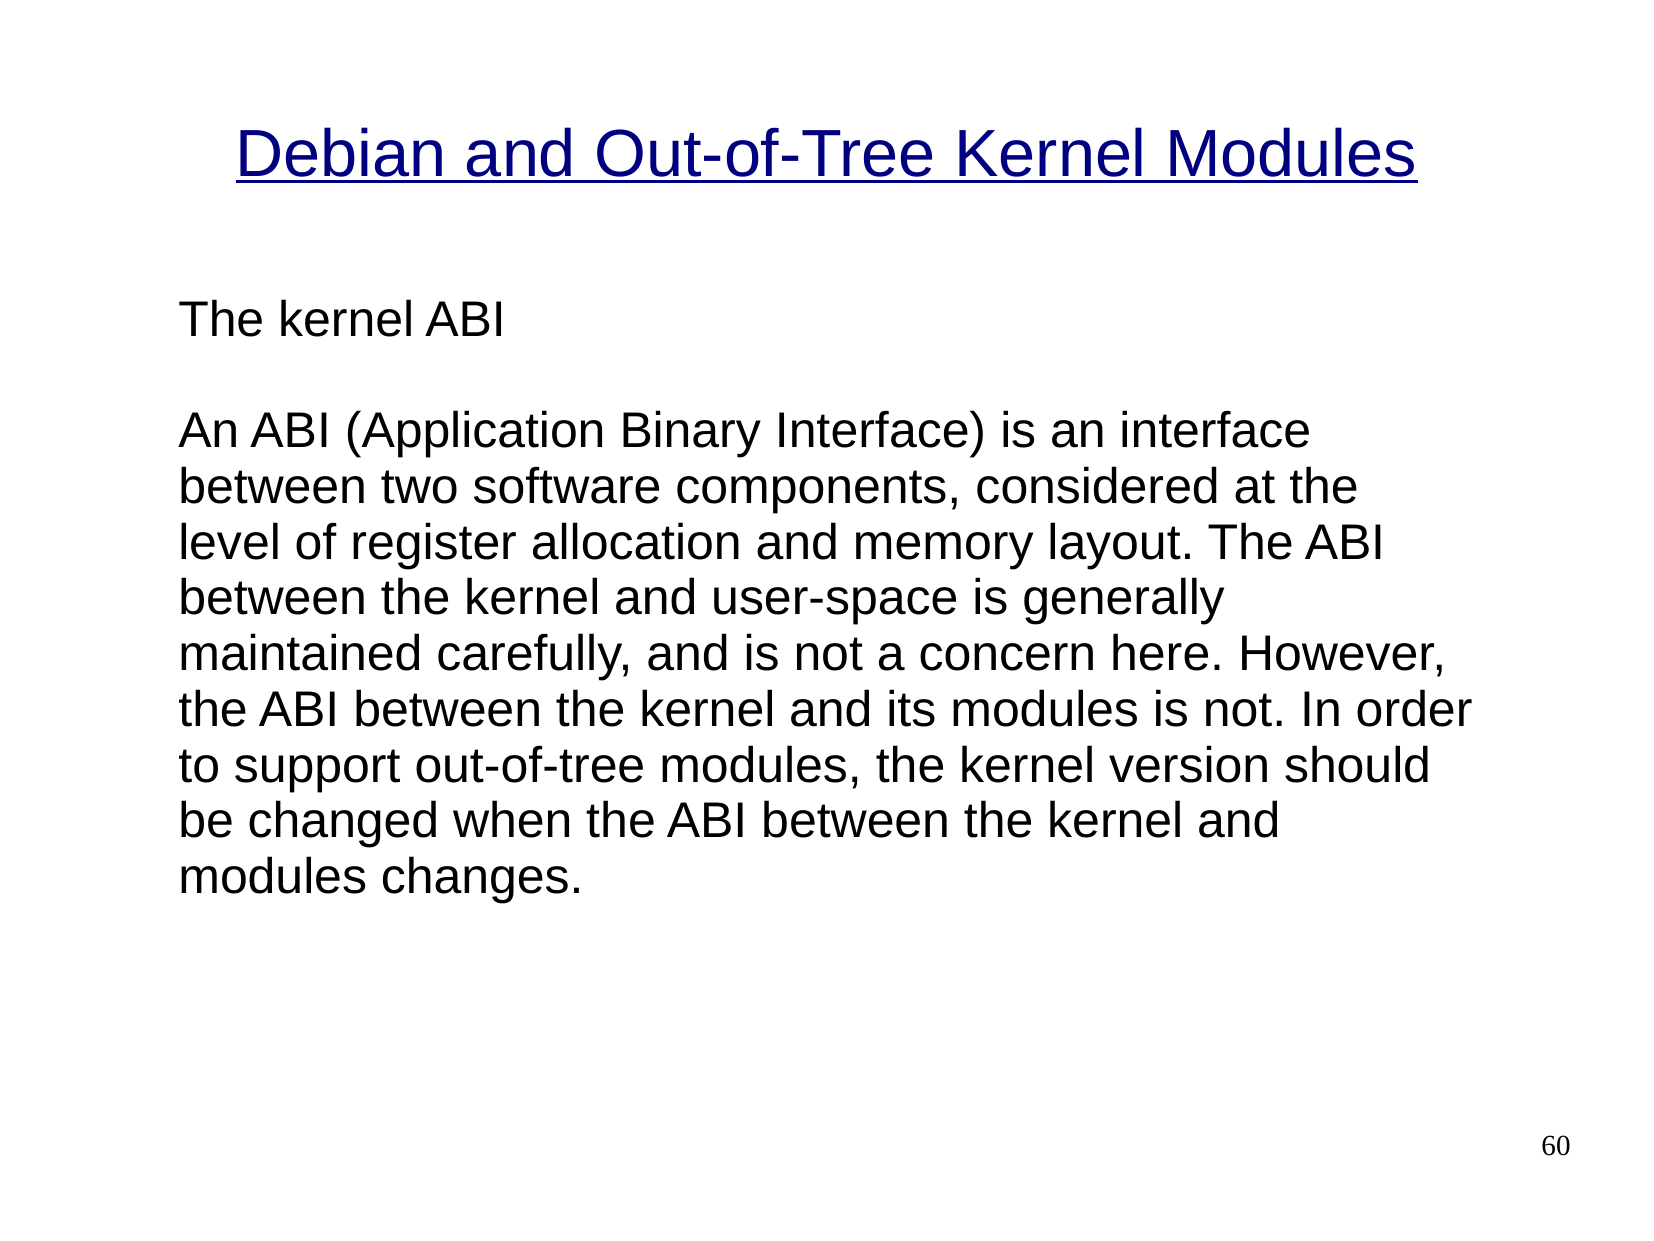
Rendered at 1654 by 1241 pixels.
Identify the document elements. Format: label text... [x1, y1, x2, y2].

title Debian and Out-of-Tree Kernel Modules [82, 49, 1571, 257]
text_box The kernel ABI An ABI (Application Binary Interface) is an interface between two software components, considered at the level of register allocation and memory layout. The ABI between the kernel and user-space is generally maintained carefully, and is not a concern here. However, the ABI between the kernel and its modules is not. In order to support out-of-tree modules, the kernel version should be changed when the ABI between the kernel and modules changes. [163, 283, 1491, 912]
